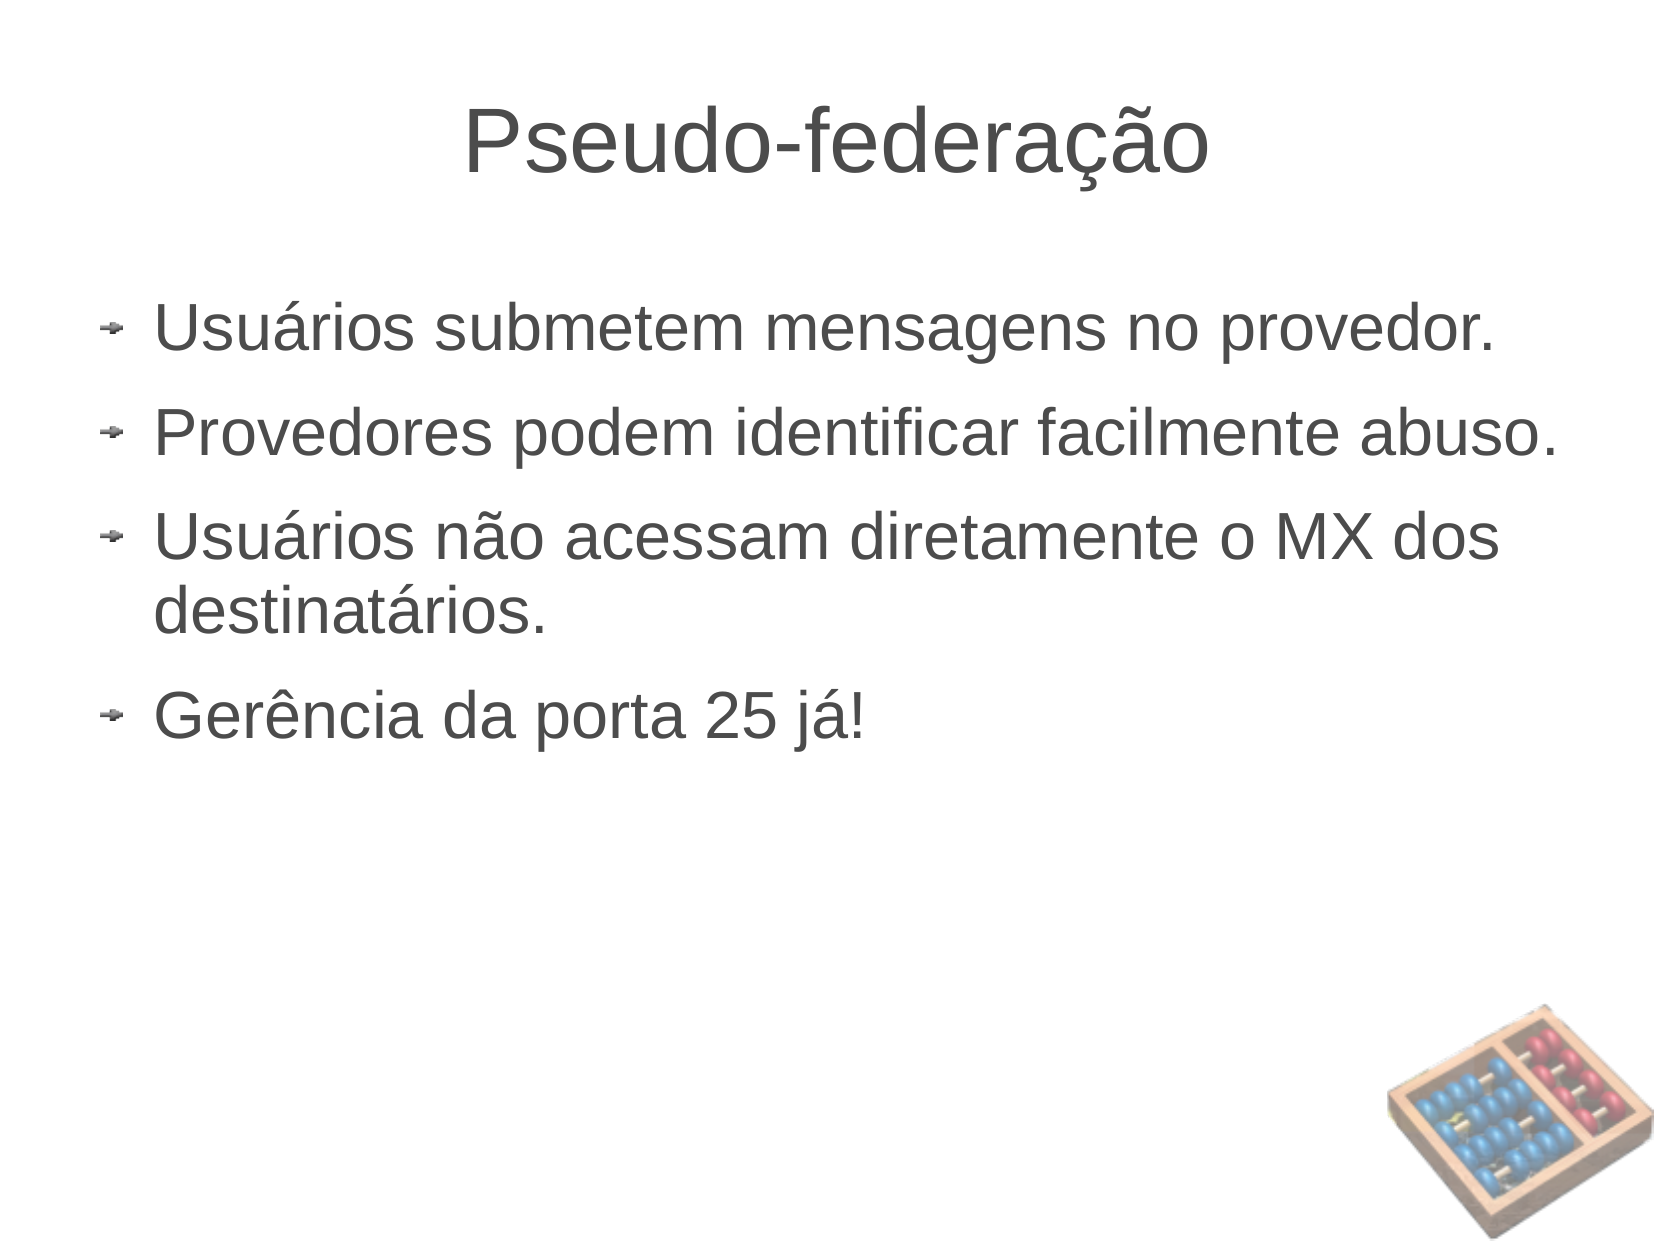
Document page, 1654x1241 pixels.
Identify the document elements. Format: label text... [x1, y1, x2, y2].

title Pseudo-federação [75, 44, 1601, 238]
list Usuários submetem mensagens no provedor. Provedores podem identificar facilmente abuso. Usuários não acessam diretamente o MX dos destinatários. Gerência da porta 25 já! [82, 290, 1571, 1109]
